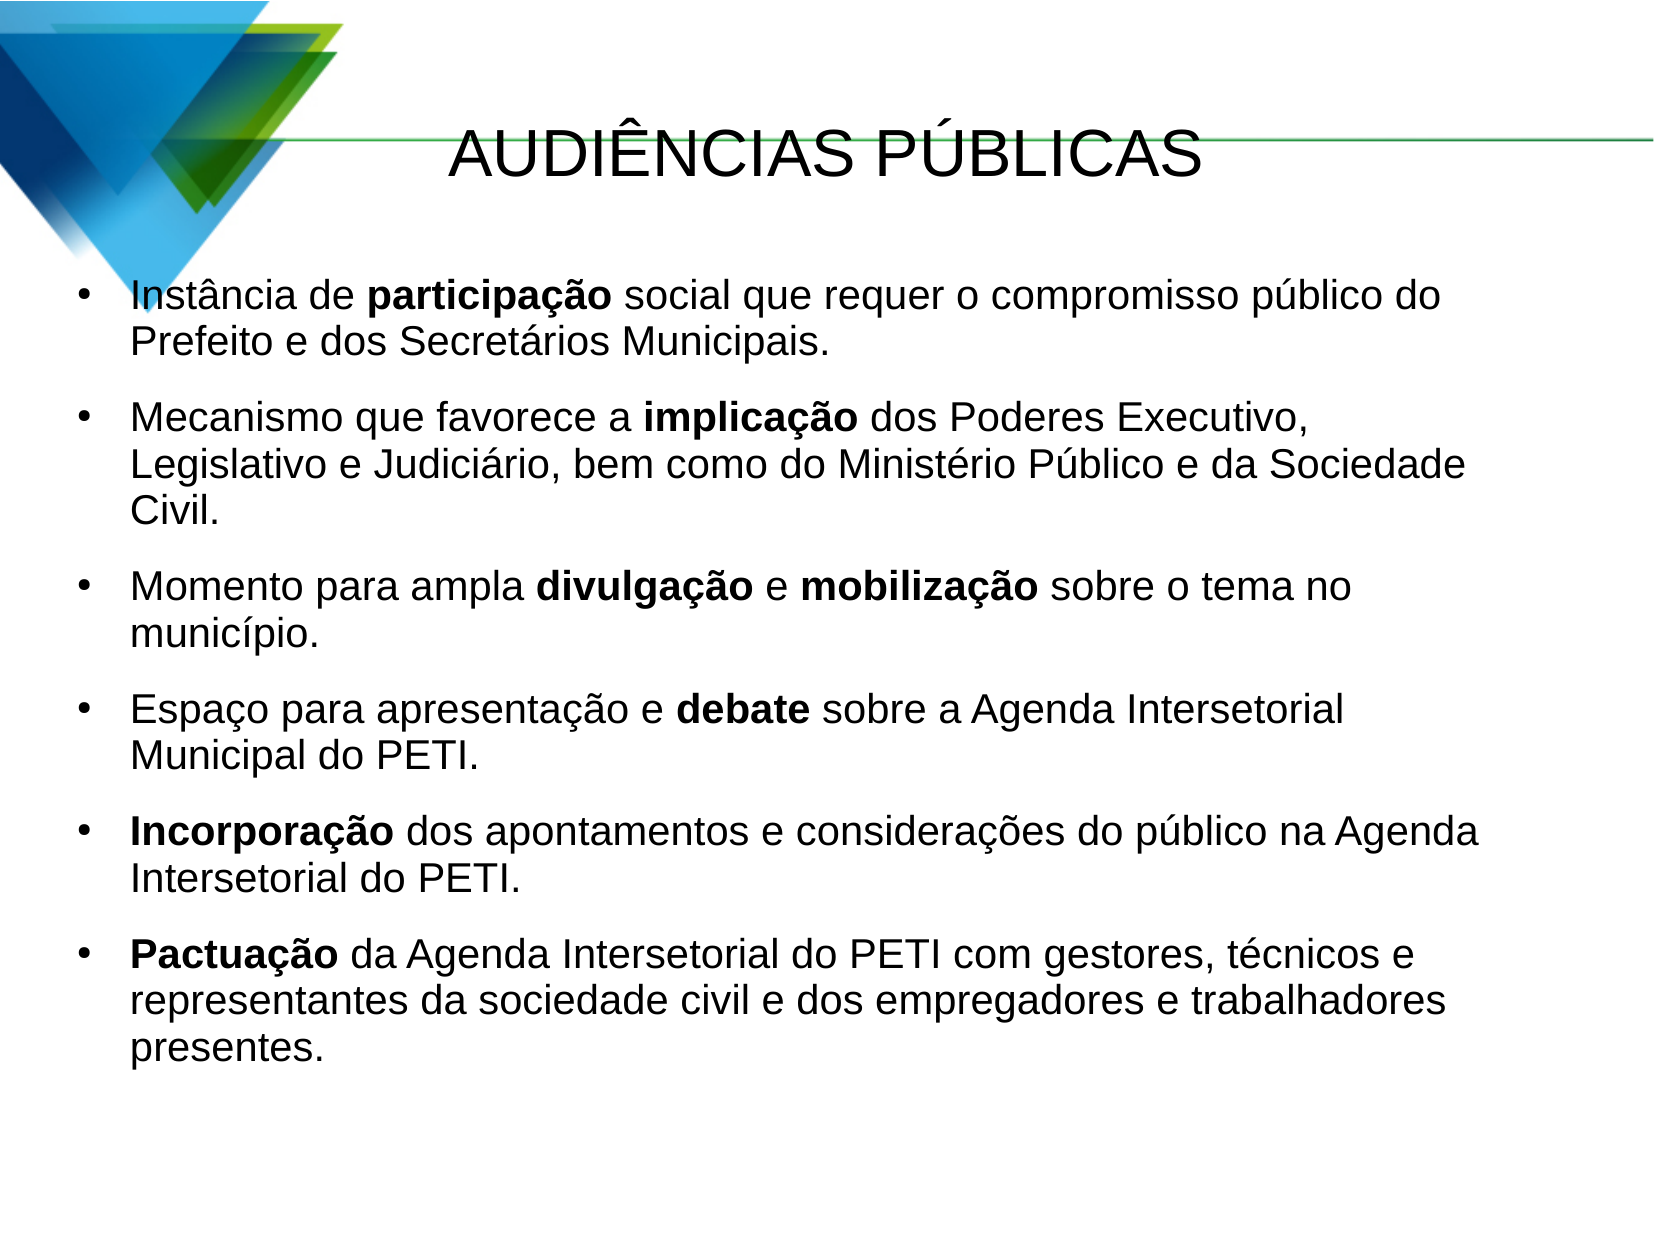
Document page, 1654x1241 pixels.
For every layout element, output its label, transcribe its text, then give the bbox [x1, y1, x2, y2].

picture [0, 1, 1654, 1241]
title AUDIÊNCIAS PÚBLICAS [82, 56, 1571, 250]
list Instância de participação social que requer o compromisso público do Prefeito e dos Secretários Municipais. Mecanismo que favorece a implicação dos Poderes Executivo, Legislativo e Judiciário, bem como do Ministério Público e da Sociedade Civil. Momento para ampla divulgação e mobilização sobre o tema no município. Espaço para apresentação e debate sobre a Agenda Intersetorial Municipal do PETI. Incorporação dos apontamentos e considerações do público na Agenda Intersetorial do PETI. Pactuação da Agenda Intersetorial do PETI com gestores, técnicos e representantes da sociedade civil e dos empregadores e trabalhadores presentes. [59, 271, 1515, 1205]
